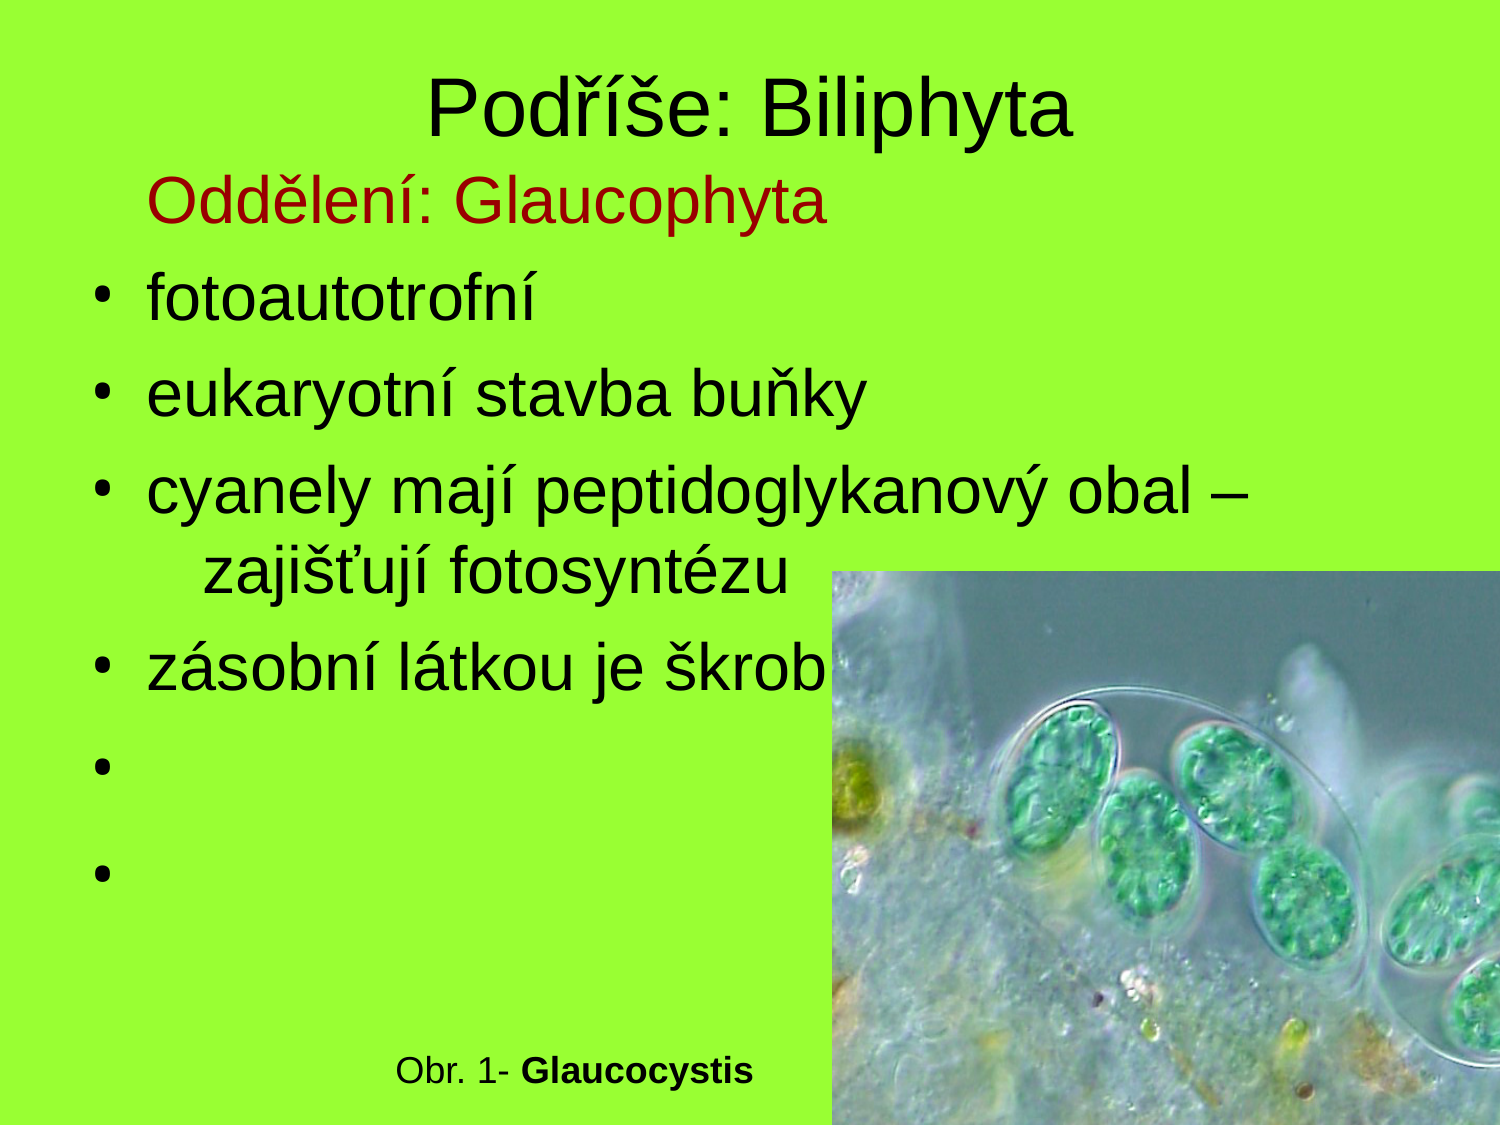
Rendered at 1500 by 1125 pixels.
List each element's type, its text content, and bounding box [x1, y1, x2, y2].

list Oddělení: Glaucophyta fotoautotrofní eukaryotní stavba buňky cyanely mají peptidoglykanový obal – zajišťují fotosyntézu zásobní látkou je škrob [75, 148, 1426, 1005]
title Podříše: Biliphyta [75, 45, 1426, 148]
text_box Obr. 1- Glaucocystis [380, 1038, 772, 1099]
picture [832, 571, 1500, 1125]
